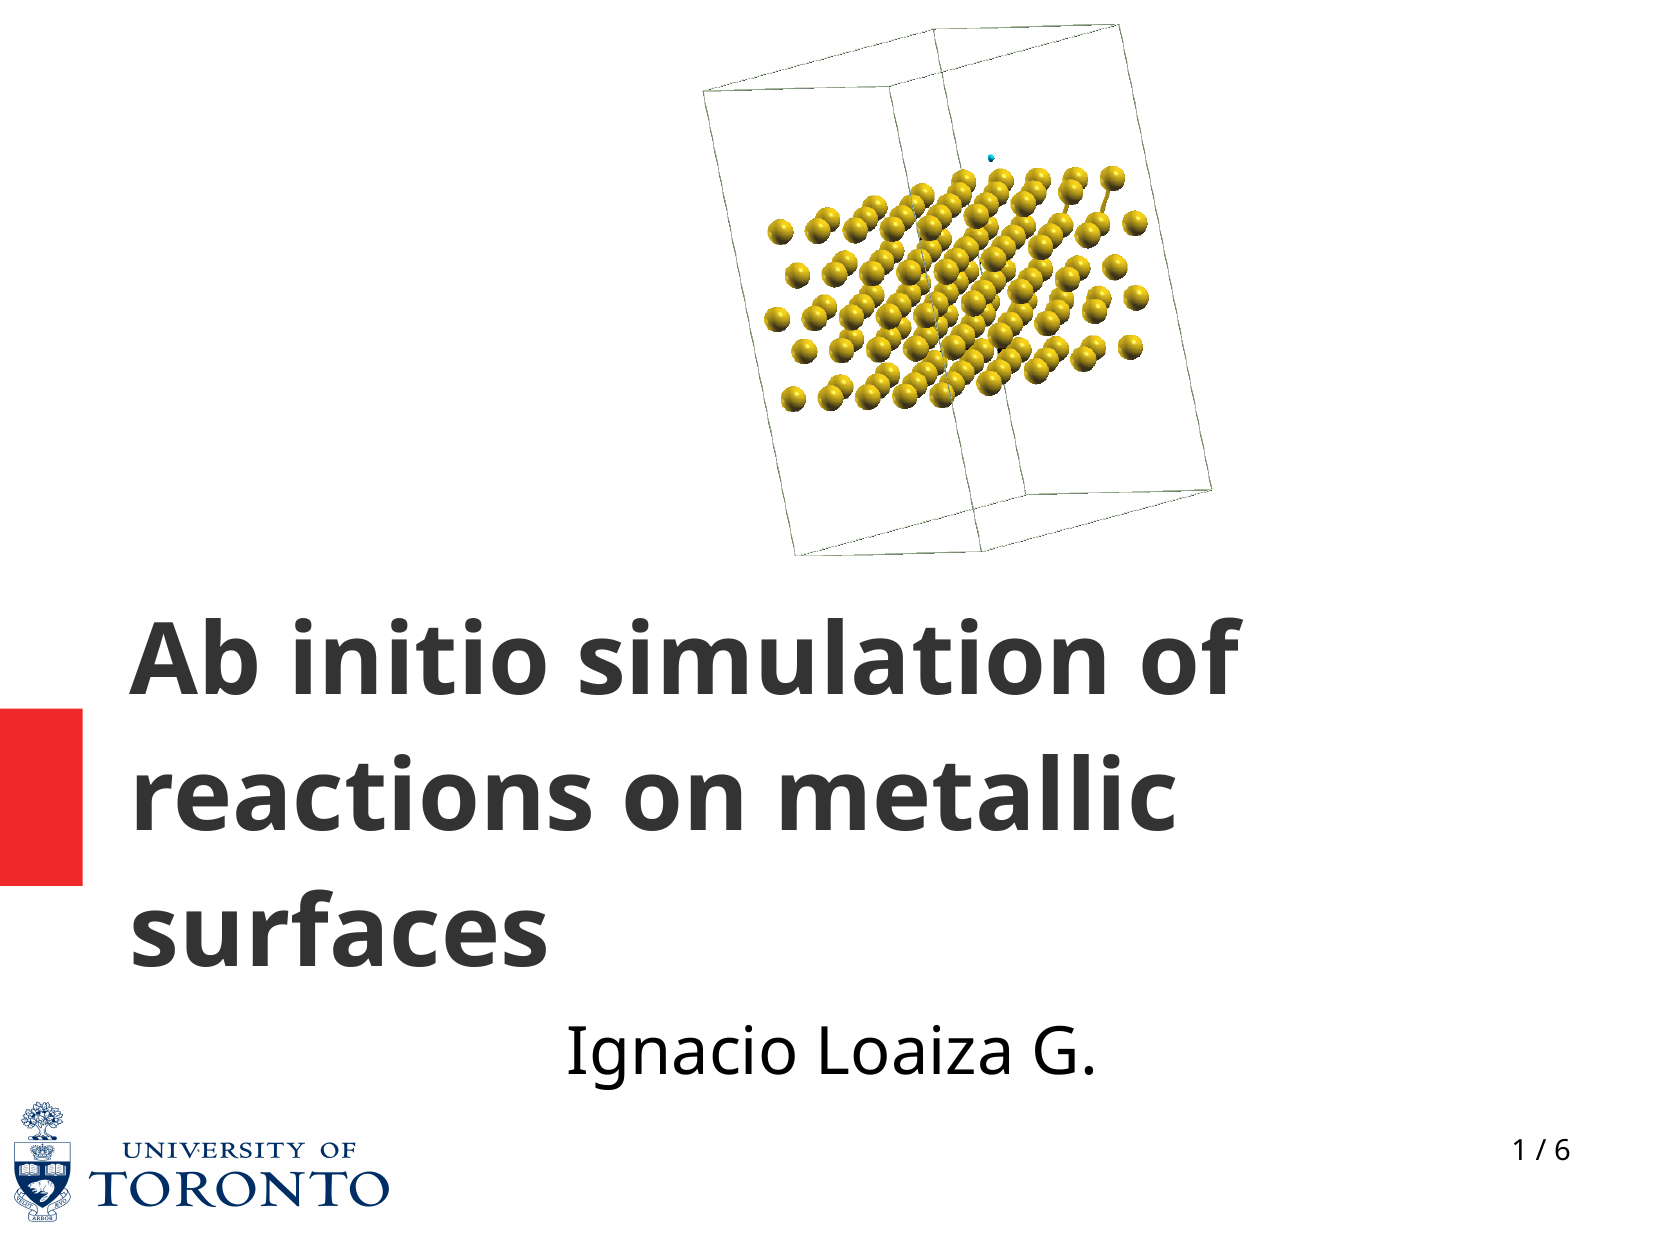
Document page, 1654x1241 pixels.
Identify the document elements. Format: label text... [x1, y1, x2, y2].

subtitle Ignacio Loaiza G. [129, 968, 1536, 1130]
title Ab initio simulation of reactions on metallic surfaces [129, 616, 1536, 966]
picture [696, 24, 1218, 556]
picture [11, 1086, 391, 1230]
